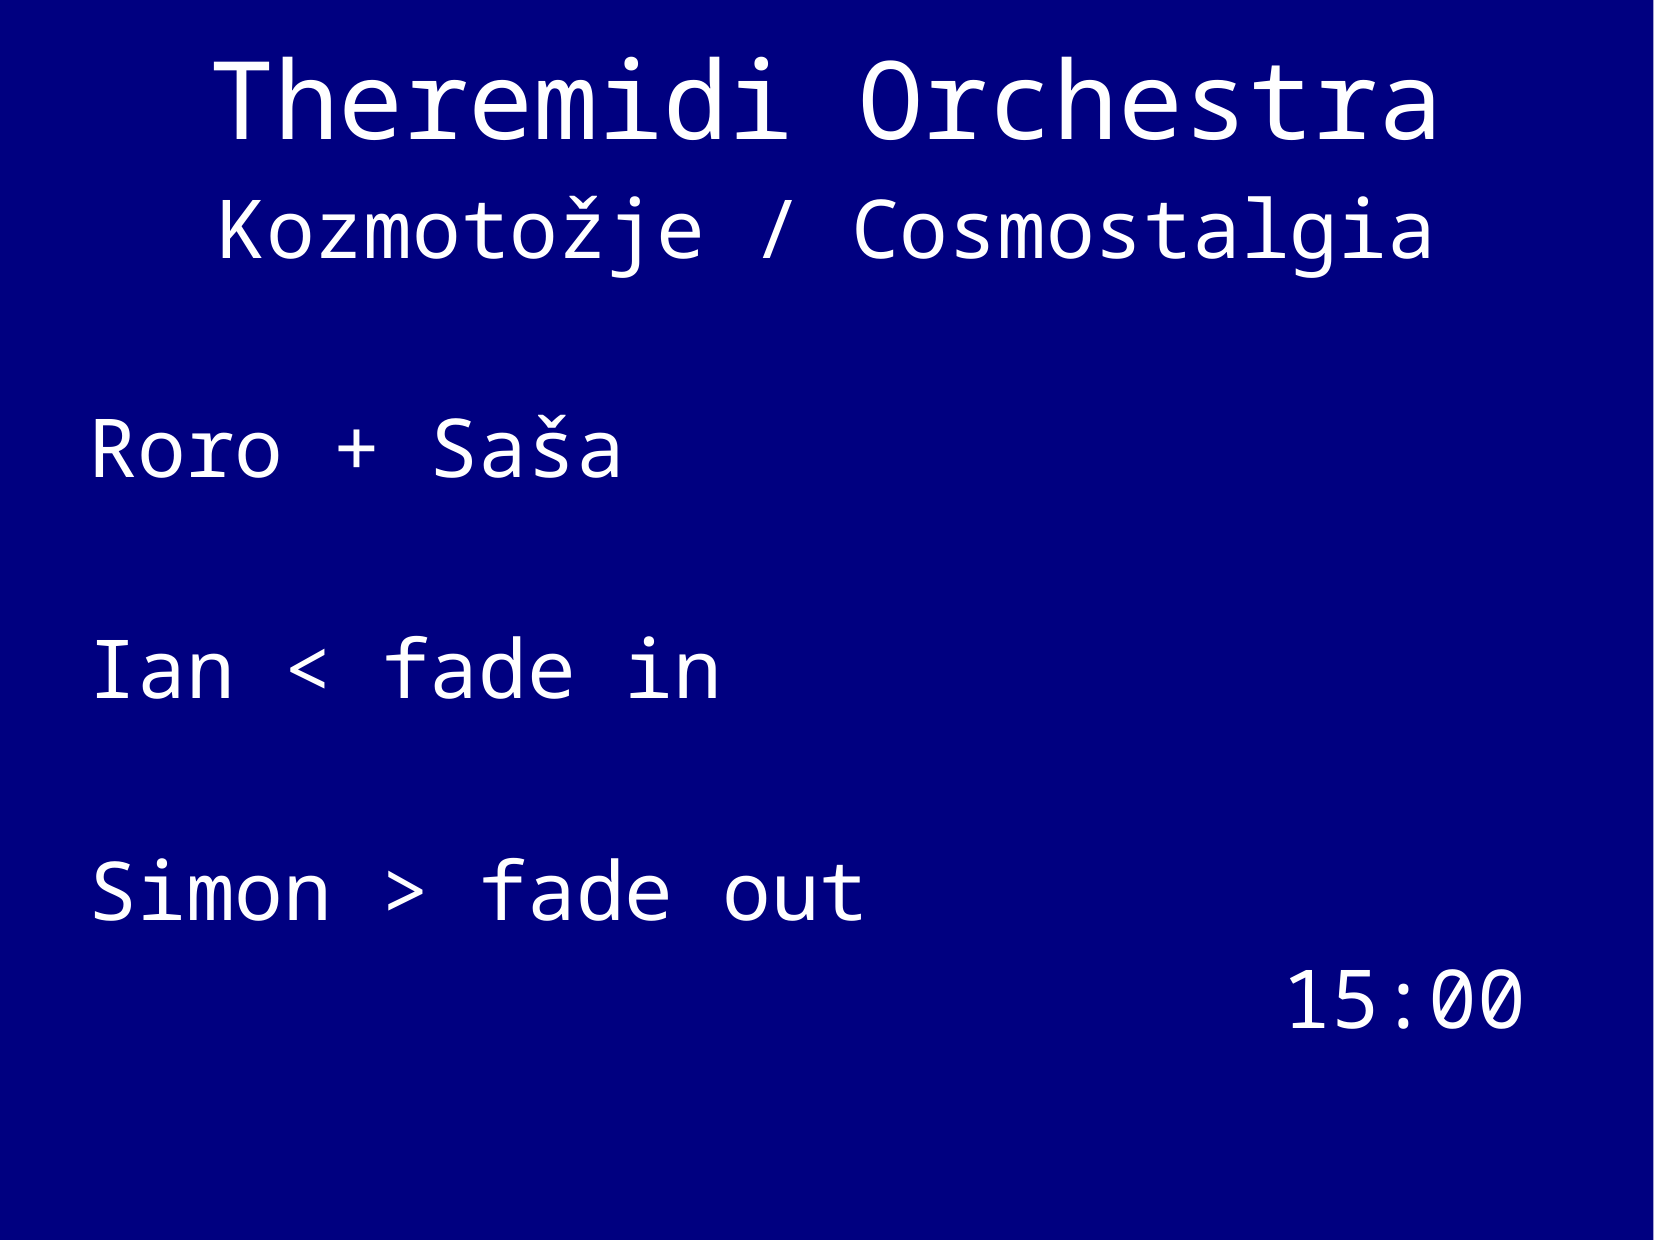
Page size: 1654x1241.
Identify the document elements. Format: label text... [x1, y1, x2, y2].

text_box 15:00 [1282, 900, 1620, 1096]
subtitle Roro + Saša Ian < fade in Simon > fade out [88, 272, 1566, 1063]
title Theremidi Orchestra Kozmotožje / Cosmostalgia [82, 49, 1571, 257]
